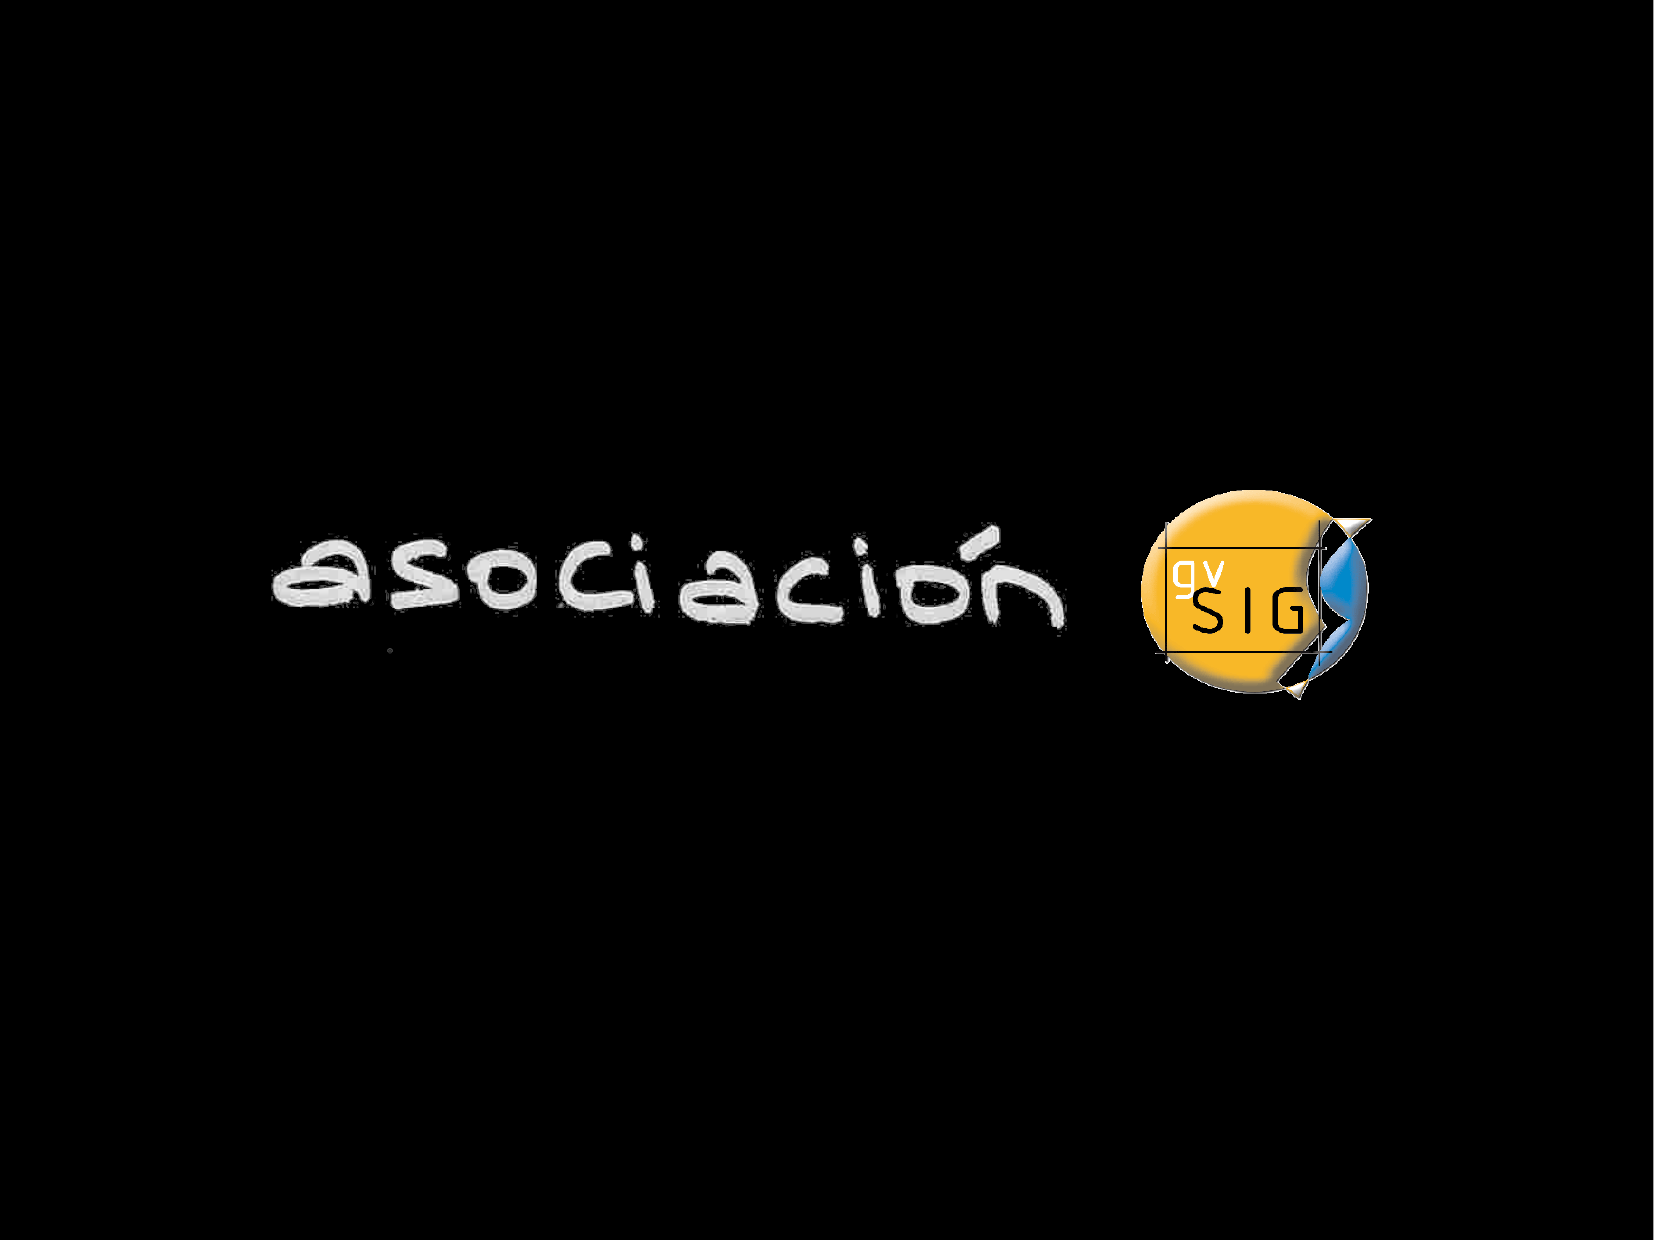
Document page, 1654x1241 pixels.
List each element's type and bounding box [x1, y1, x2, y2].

picture [1136, 487, 1373, 701]
picture [221, 487, 1108, 665]
